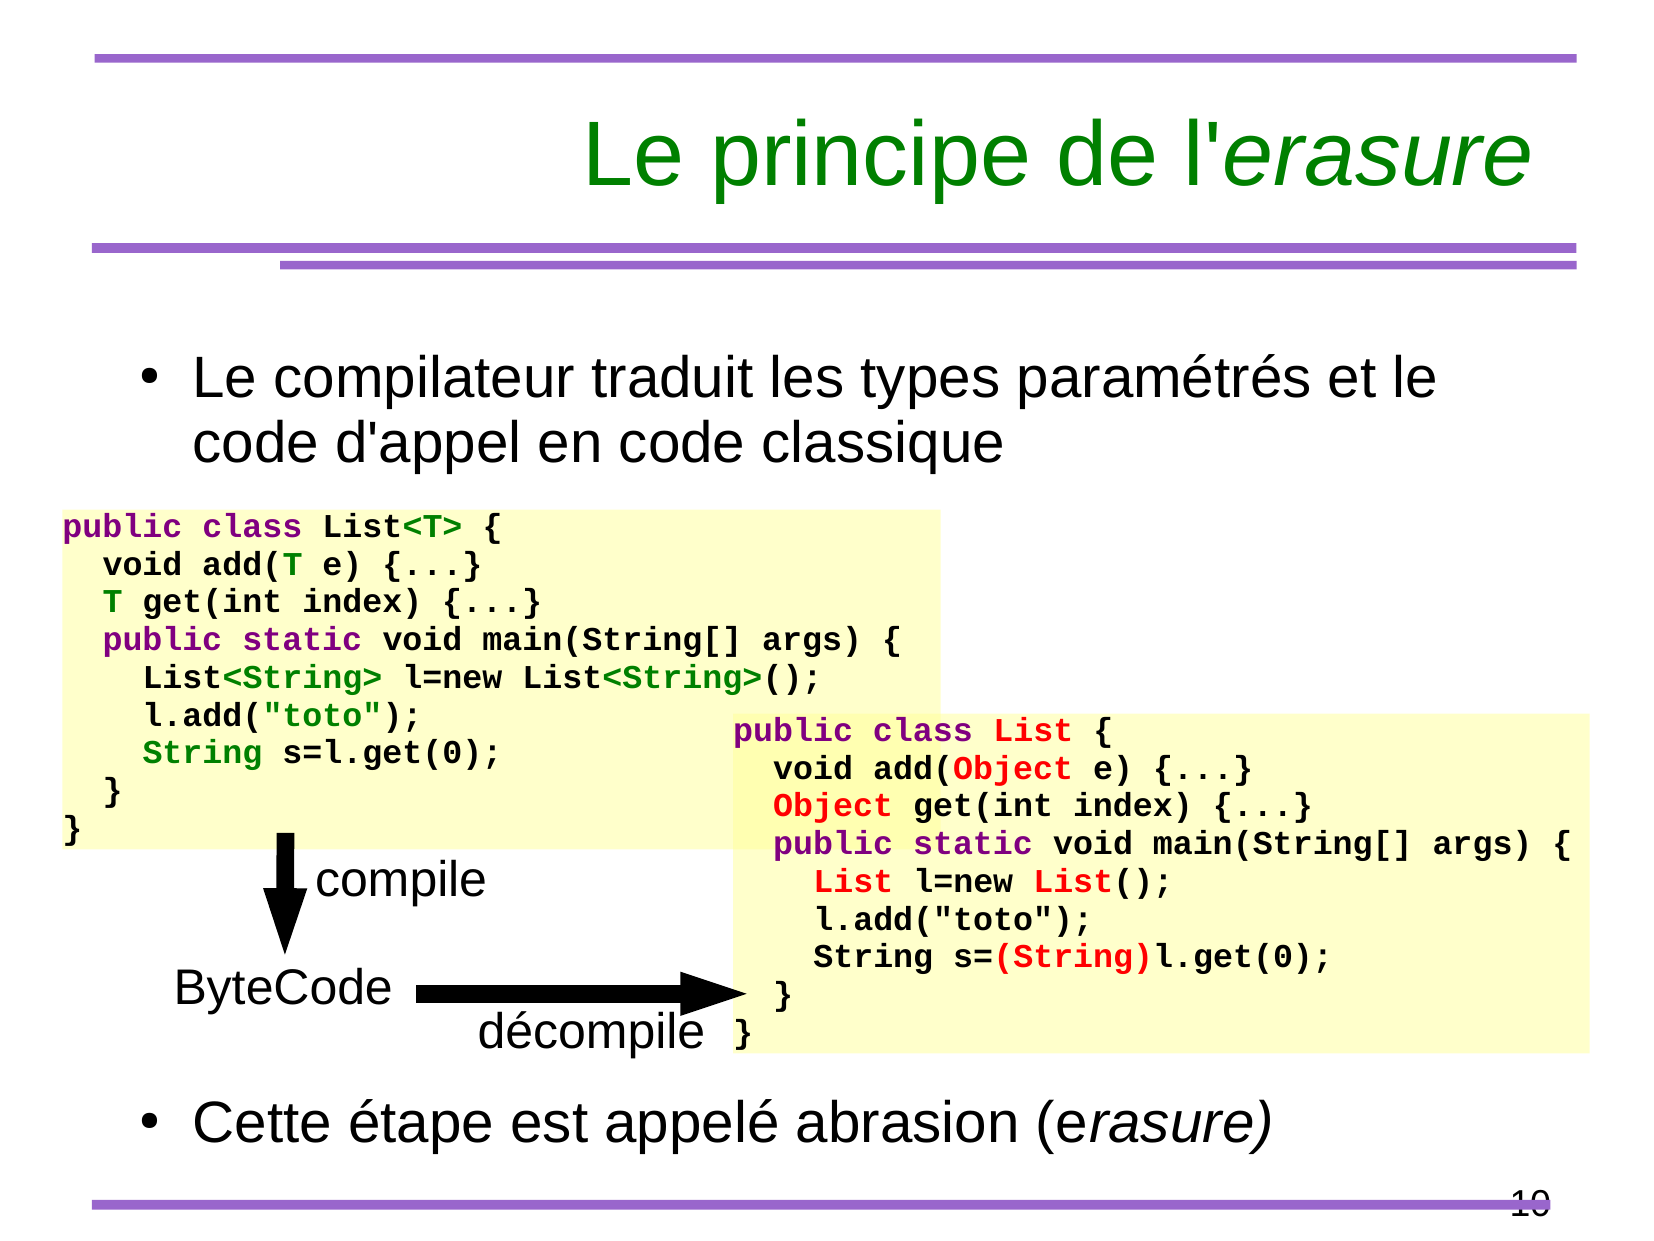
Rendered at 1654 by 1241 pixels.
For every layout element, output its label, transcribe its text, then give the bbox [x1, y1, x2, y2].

title Le principe de l'erasure [121, 49, 1534, 257]
text_box compile [314, 851, 488, 908]
text_box public class List<T> { void add(T e) {...} T get(int index) {...} public static void main(String[] args) { List<String> l=new List<String>(); l.add("toto"); String s=l.get(0); } } [62, 509, 121, 850]
text_box décompile [477, 1003, 706, 1060]
list Le compilateur traduit les types paramétrés et le code d'appel en code classique Cette étape est appelé abrasion (erasure) [121, 344, 1534, 1155]
text_box ByteCode [173, 959, 393, 1016]
text_box public class List { void add(Object e) {...} Object get(int index) {...} public static void main(String[] args) { List l=new List(); l.add("toto"); String s=(String)l.get(0); } } [733, 713, 1590, 1054]
